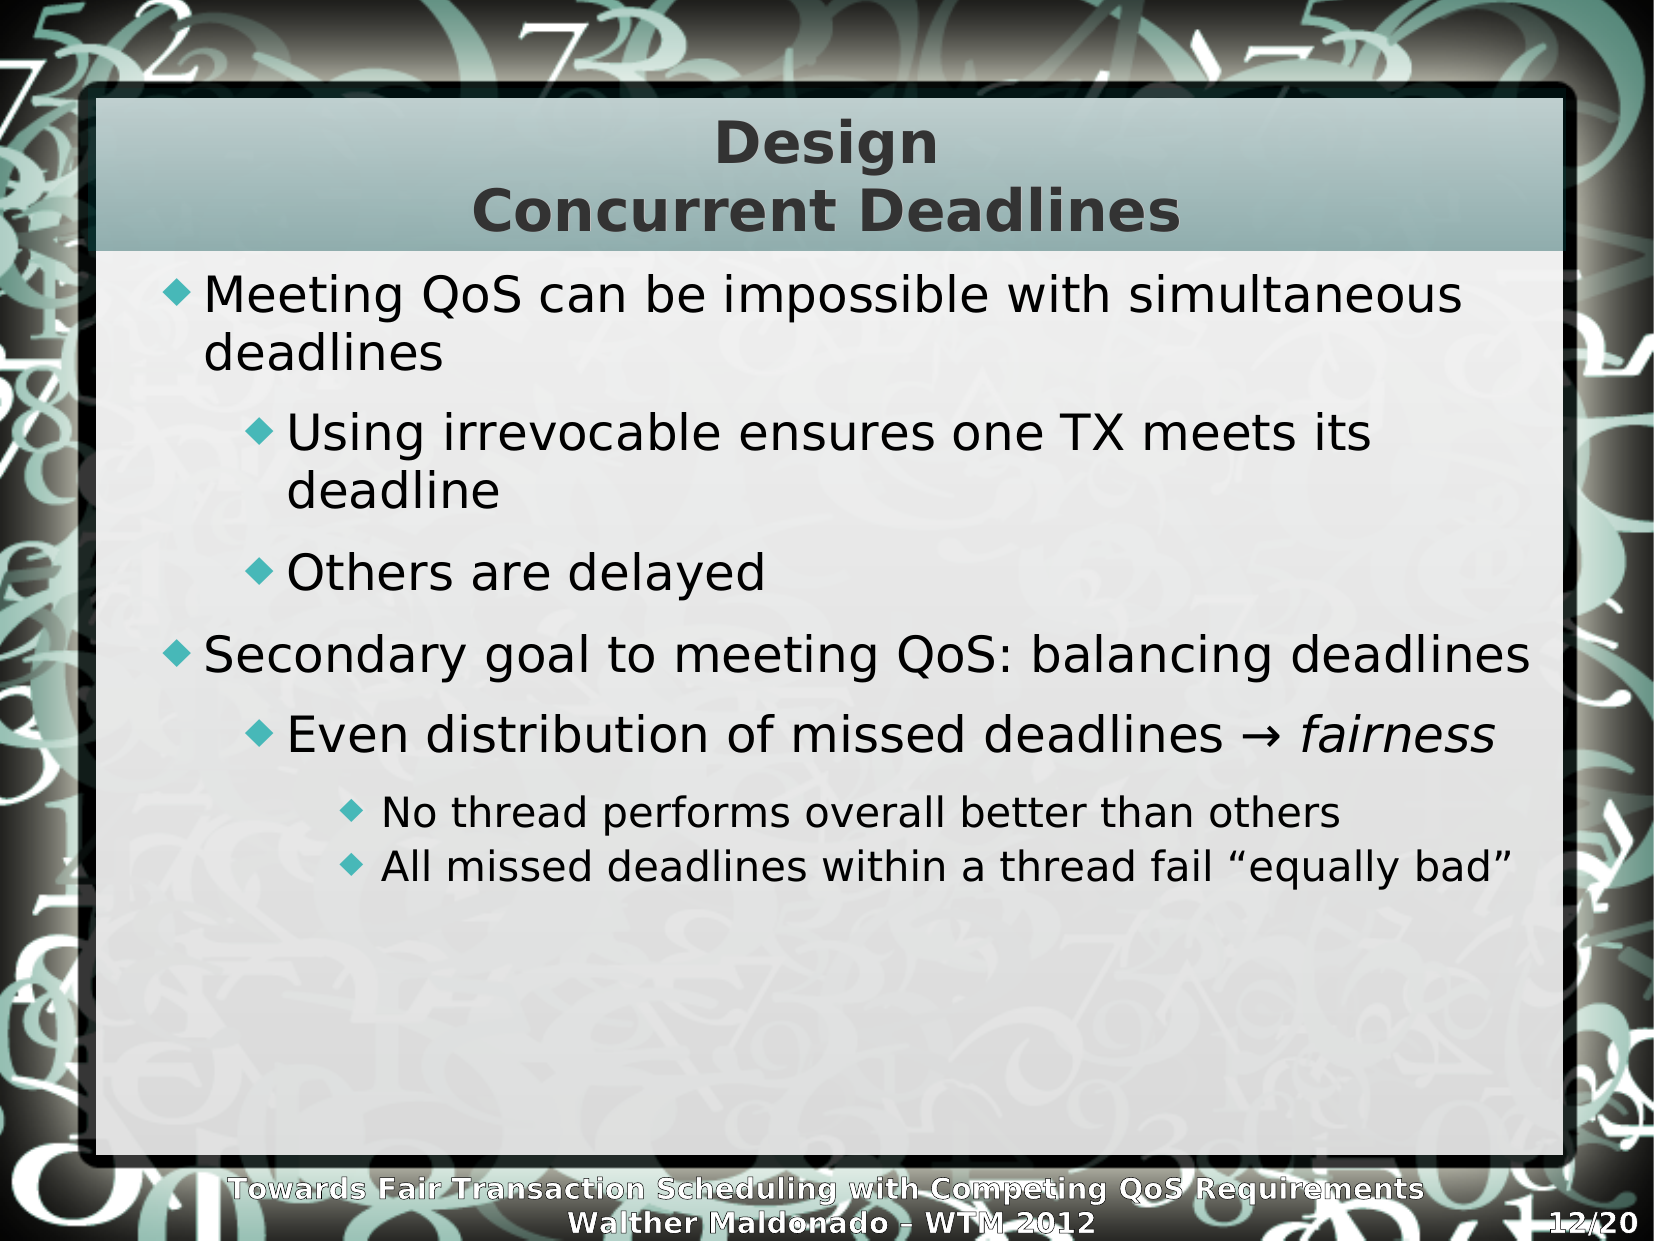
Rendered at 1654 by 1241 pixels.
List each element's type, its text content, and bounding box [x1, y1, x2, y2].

picture [0, 0, 1654, 1241]
title Design Concurrent Deadlines [103, 103, 1551, 251]
list Meeting QoS can be impossible with simultaneous deadlines Using irrevocable ensures one TX meets its deadline Others are delayed Secondary goal to meeting QoS: balancing deadlines Even distribution of missed deadlines → fairness No thread performs overall better than others All missed deadlines within a thread fail “equally bad” [103, 265, 1551, 1152]
